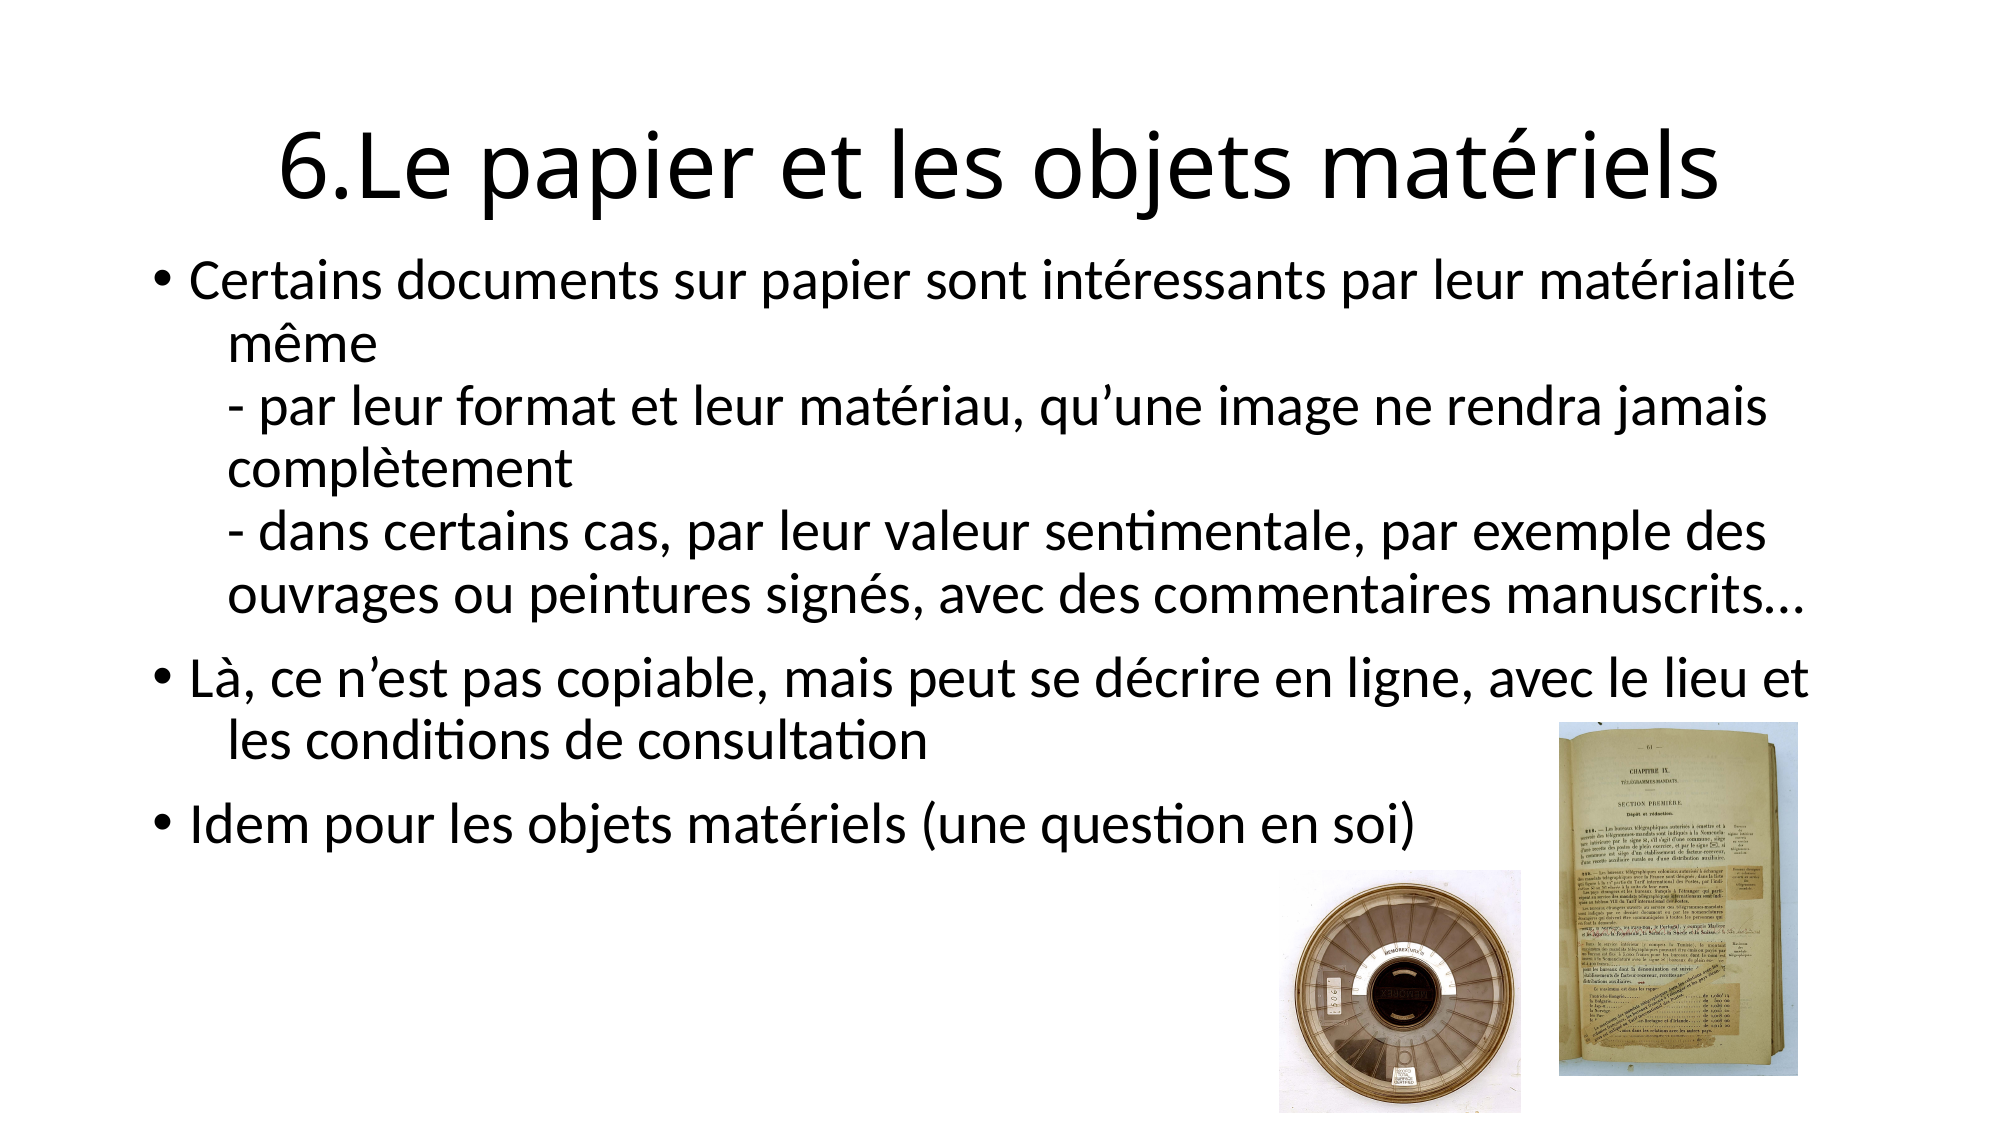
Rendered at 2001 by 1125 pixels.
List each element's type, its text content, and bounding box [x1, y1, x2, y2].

picture [1559, 722, 1798, 1076]
picture [1279, 870, 1521, 1113]
title 6.Le papier et les objets matériels [137, 59, 1863, 241]
list Certains documents sur papier sont intéressants par leur matérialité même - par leur format et leur matériau, qu’une image ne rendra jamais complètement - dans certains cas, par leur valeur sentimentale, par exemple des ouvrages ou peintures signés, avec des commentaires manuscrits… Là, ce n’est pas copiable, mais peut se décrire en ligne, avec le lieu et les conditions de consultation Idem pour les objets matériels (une question en soi) [137, 241, 1863, 1014]
